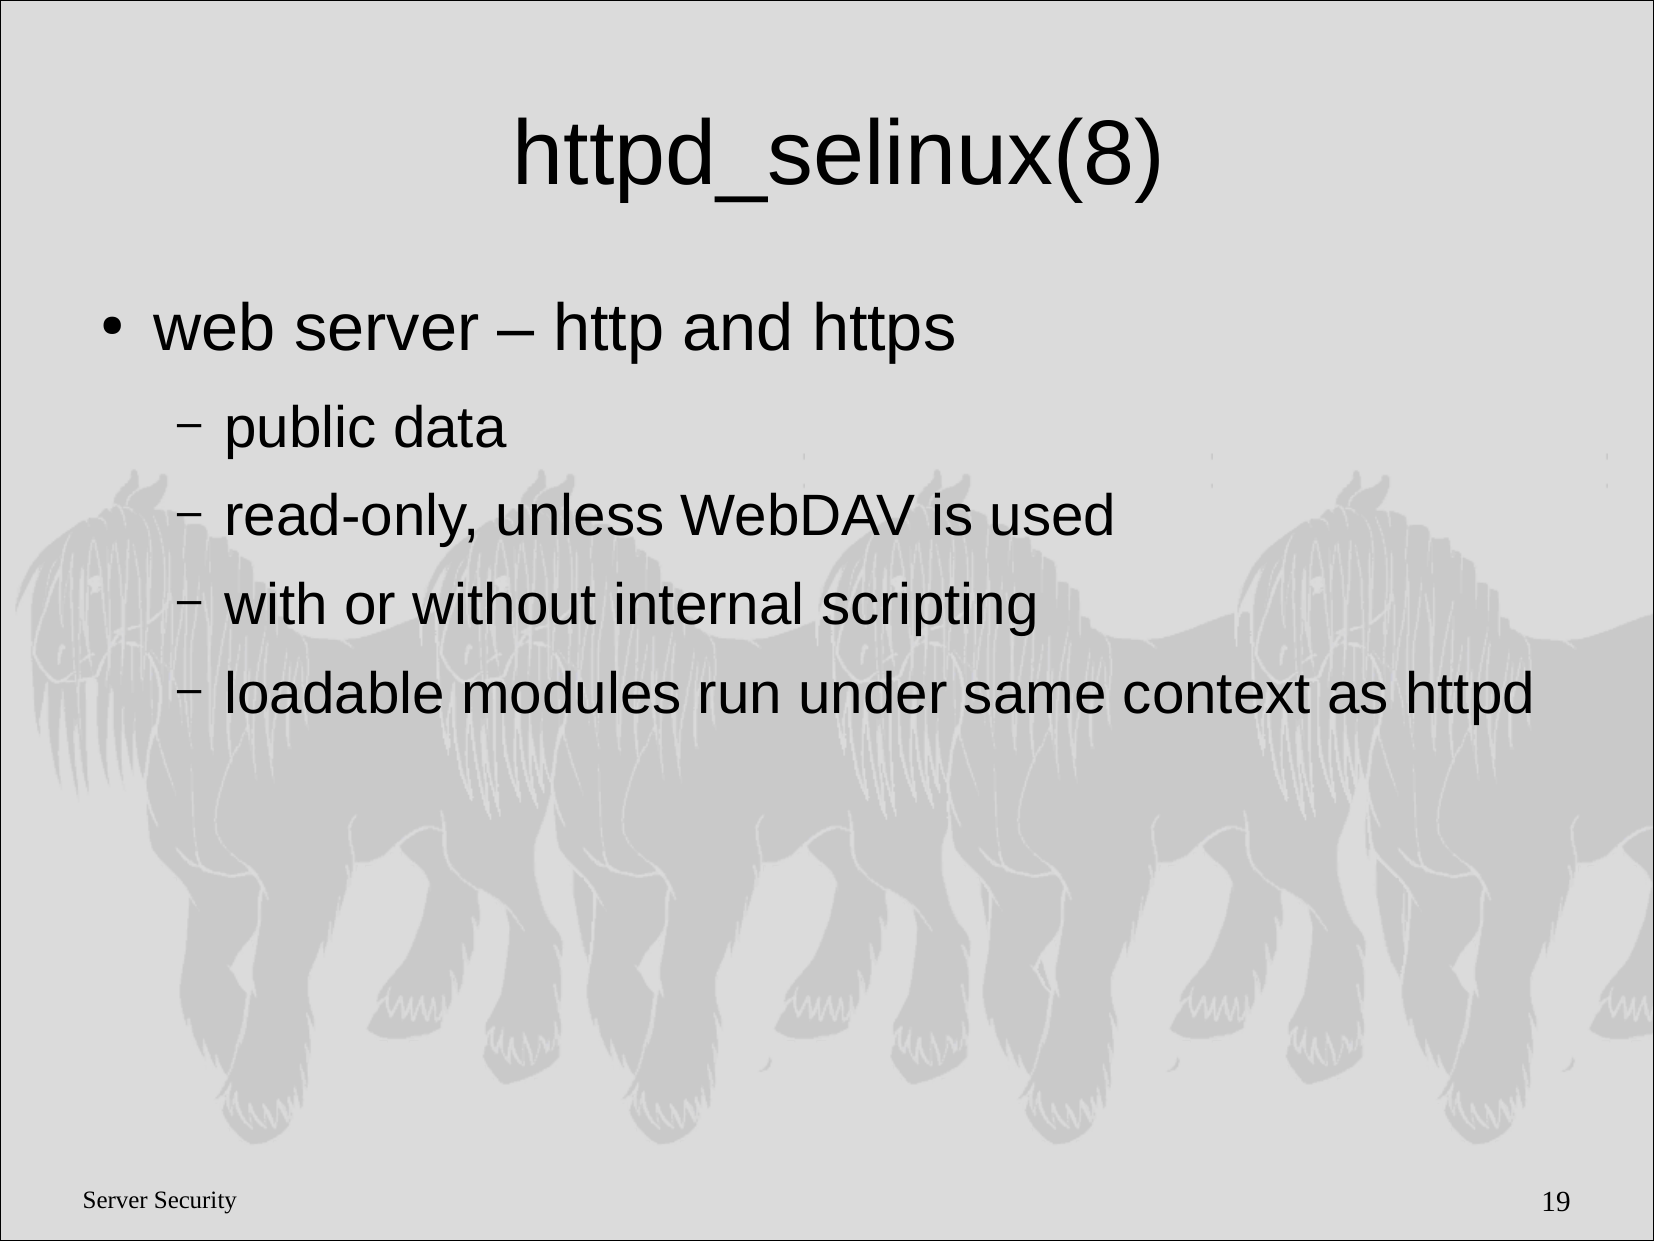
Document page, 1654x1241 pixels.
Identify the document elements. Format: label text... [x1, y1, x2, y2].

list web server – http and https public data read-only, unless WebDAV is used with or without internal scripting loadable modules run under same context as httpd [82, 290, 1571, 1094]
title httpd_selinux(8) [82, 49, 1571, 257]
